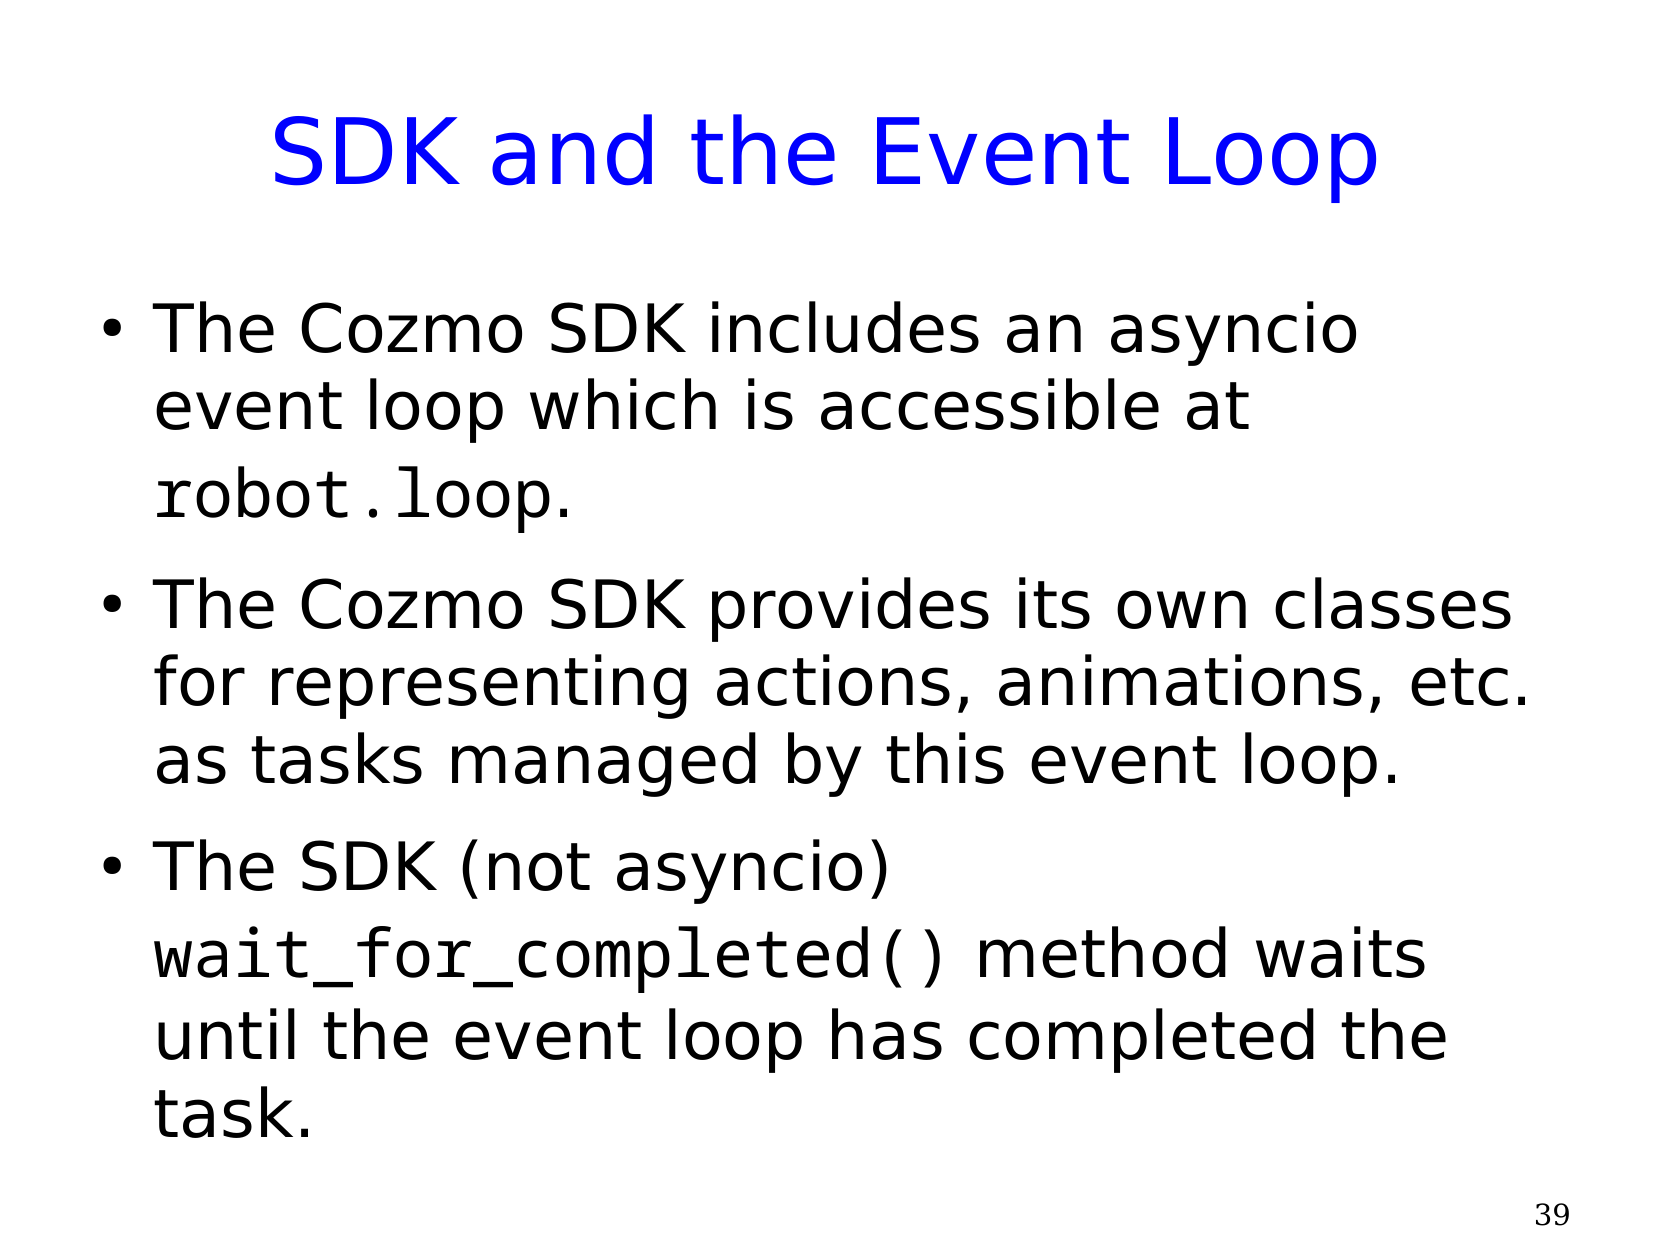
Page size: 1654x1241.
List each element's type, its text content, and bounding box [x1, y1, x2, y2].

list The Cozmo SDK includes an asyncio event loop which is accessible at robot.loop. The Cozmo SDK provides its own classes for representing actions, animations, etc. as tasks managed by this event loop. The SDK (not asyncio) wait_for_completed() method waits until the event loop has completed the task. [82, 290, 1571, 1166]
title SDK and the Event Loop [82, 49, 1571, 257]
